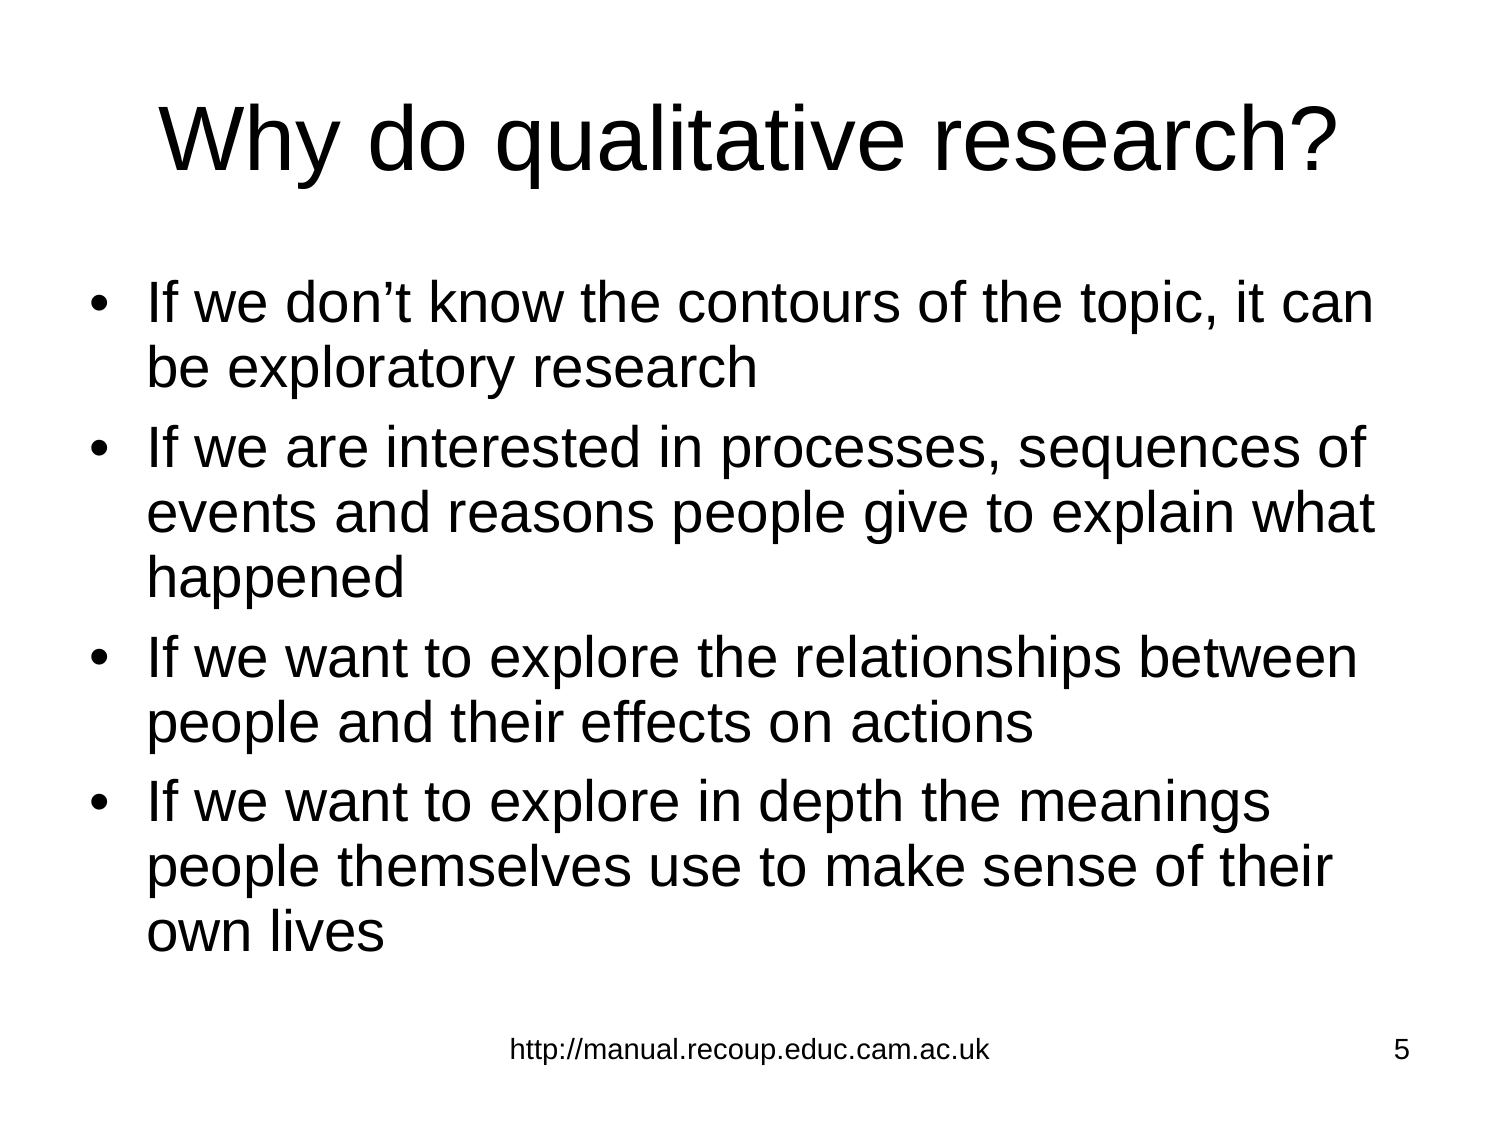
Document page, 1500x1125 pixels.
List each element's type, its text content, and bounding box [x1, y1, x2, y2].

title Why do qualitative research? [75, 45, 1426, 233]
list If we don’t know the contours of the topic, it can be exploratory research If we are interested in processes, sequences of events and reasons people give to explain what happened If we want to explore the relationships between people and their effects on actions If we want to explore in depth the meanings people themselves use to make sense of their own lives [75, 262, 1426, 1022]
